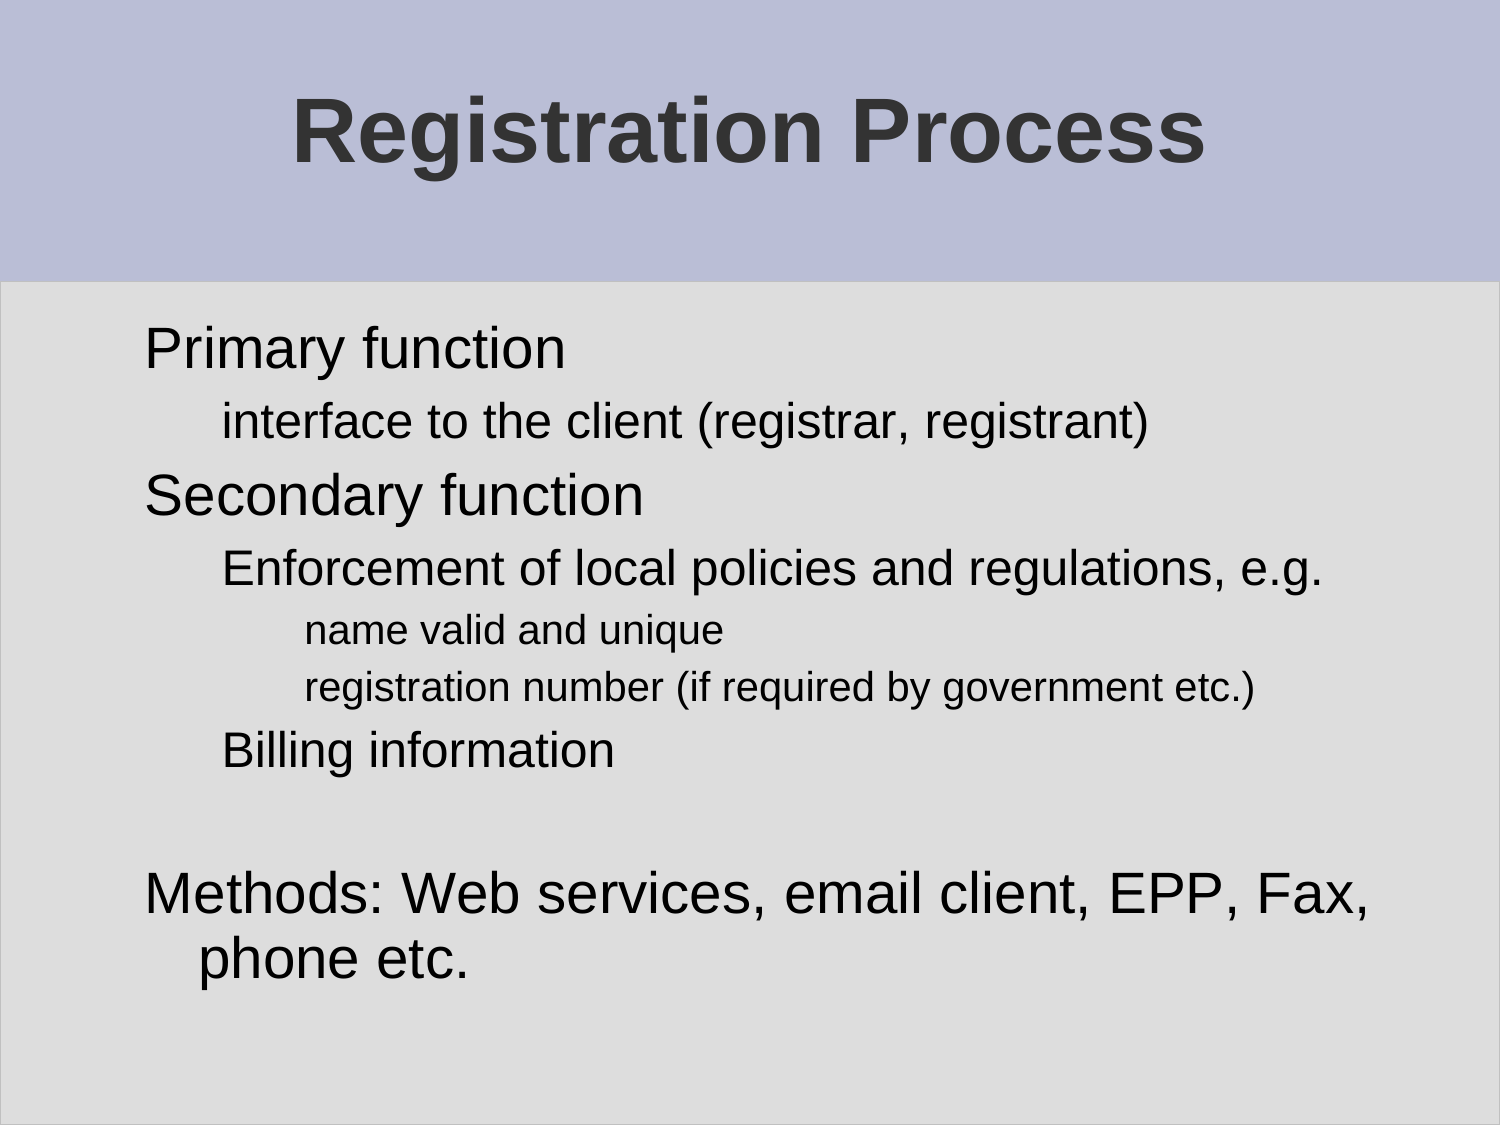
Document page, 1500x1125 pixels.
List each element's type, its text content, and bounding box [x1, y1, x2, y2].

list Primary function interface to the client (registrar, registrant) Secondary function Enforcement of local policies and regulations, e.g. name valid and unique registration number (if required by government etc.) Billing information Methods: Web services, email client, EPP, Fax, phone etc. [112, 307, 1388, 1082]
title Registration Process [112, 37, 1388, 225]
